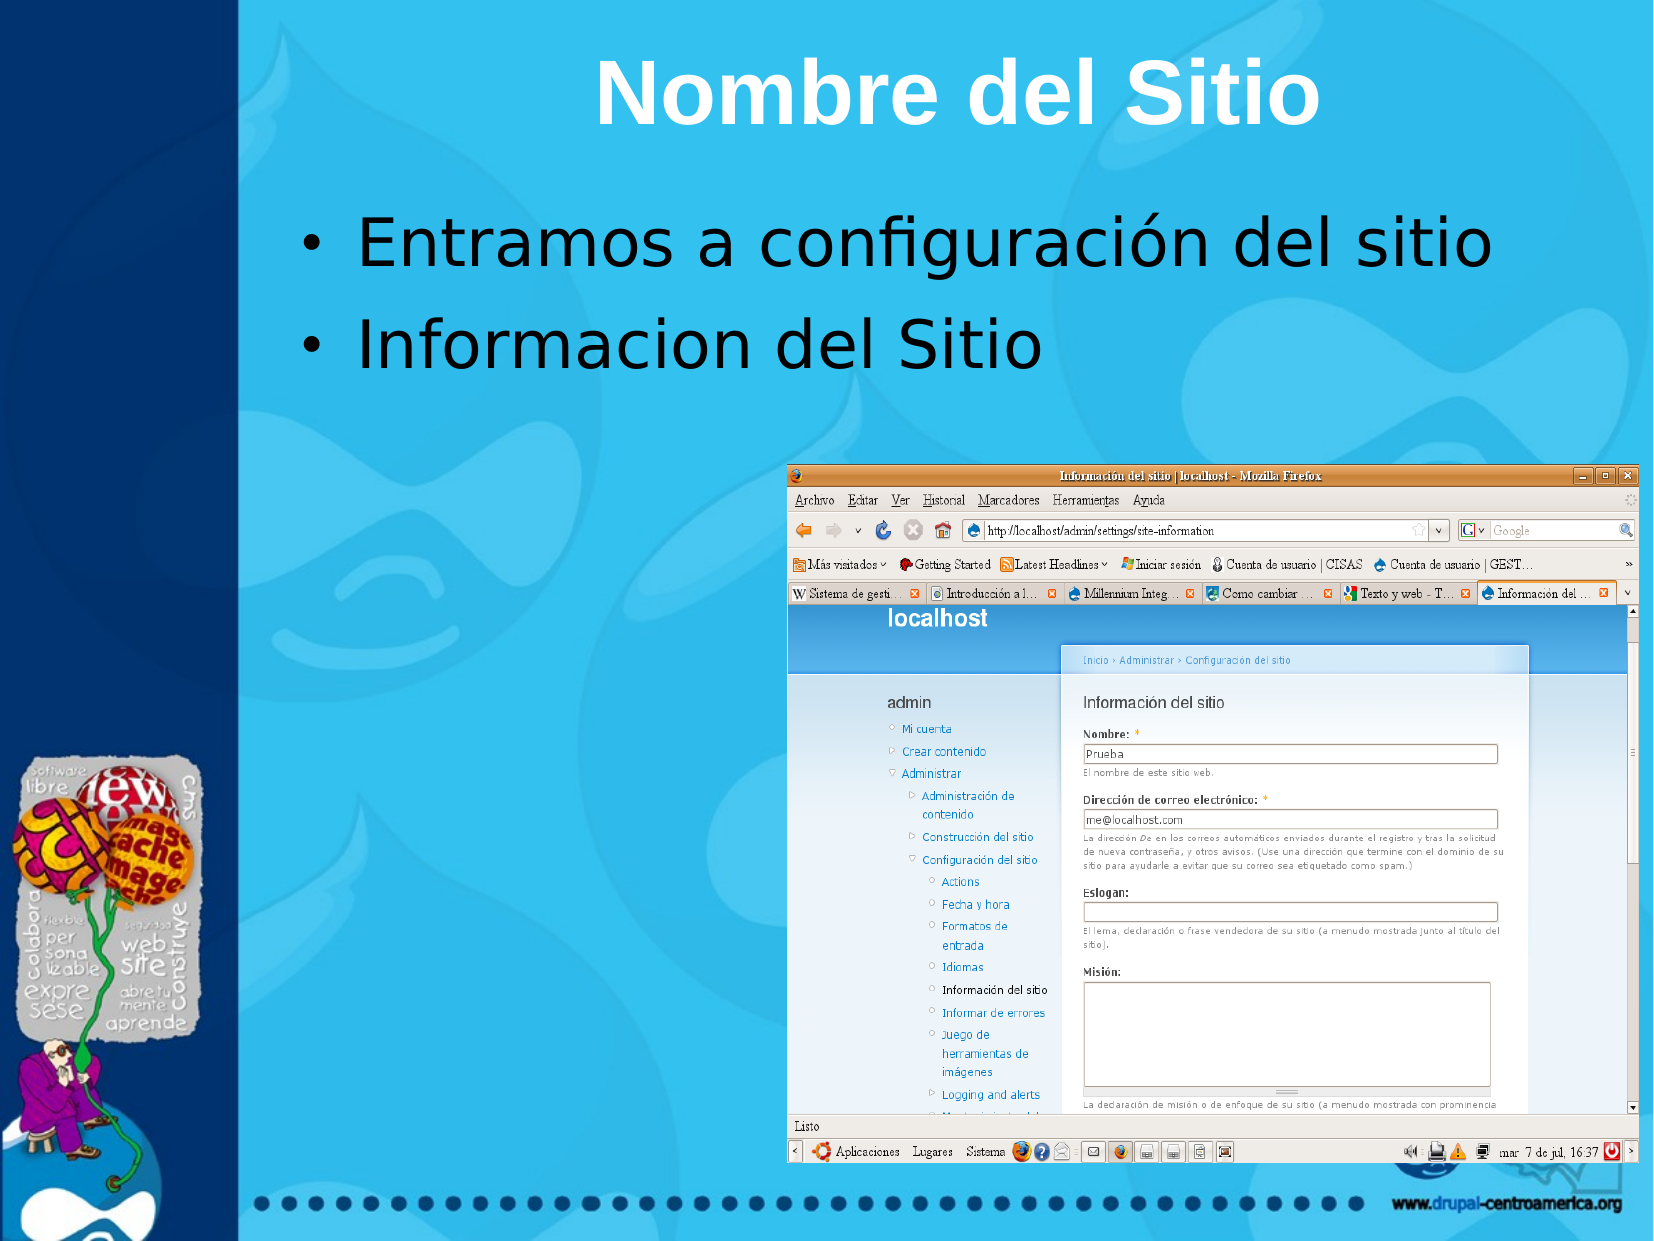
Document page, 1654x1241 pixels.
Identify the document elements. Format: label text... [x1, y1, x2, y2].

title Nombre del Sitio [323, 0, 1595, 193]
list Entramos a configuración del sitio Informacion del Sitio [300, 208, 1543, 1013]
picture [0, 0, 1654, 1241]
